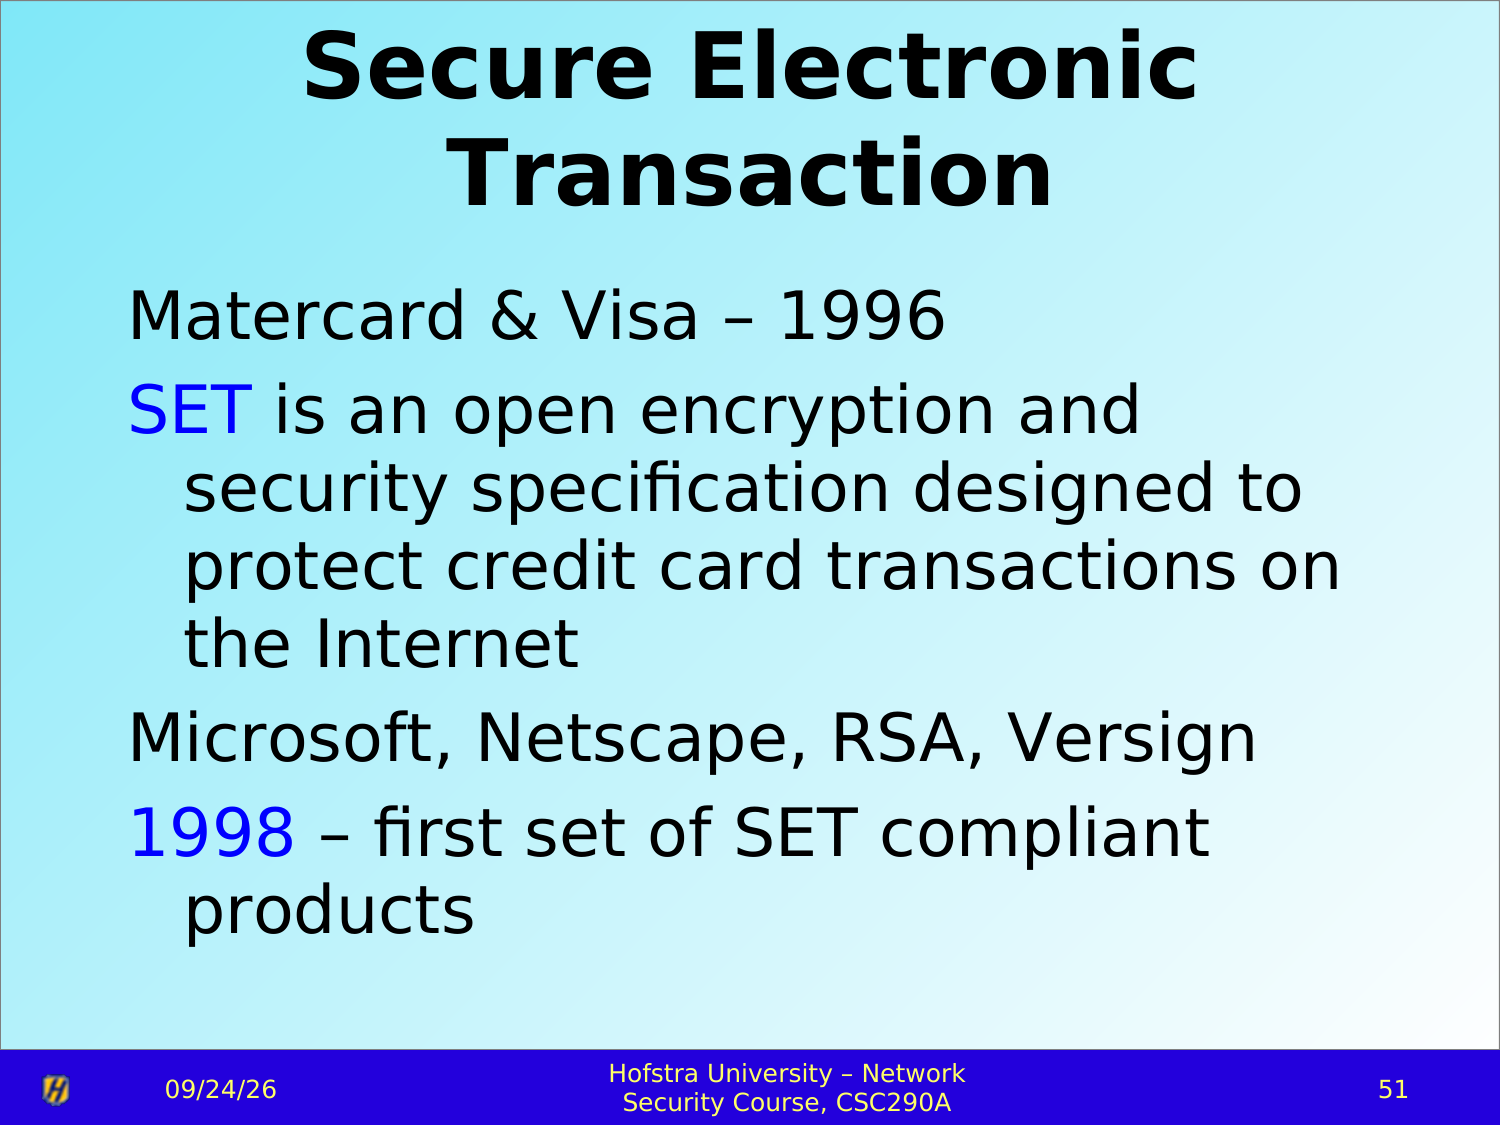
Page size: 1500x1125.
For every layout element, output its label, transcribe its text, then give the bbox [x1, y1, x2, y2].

title Secure Electronic Transaction [112, 5, 1391, 236]
picture [37, 1072, 76, 1110]
list Matercard & Visa – 1996 SET is an open encryption and security specification designed to protect credit card transactions on the Internet Microsoft, Netscape, RSA, Versign 1998 – first set of SET compliant products [112, 269, 1388, 958]
